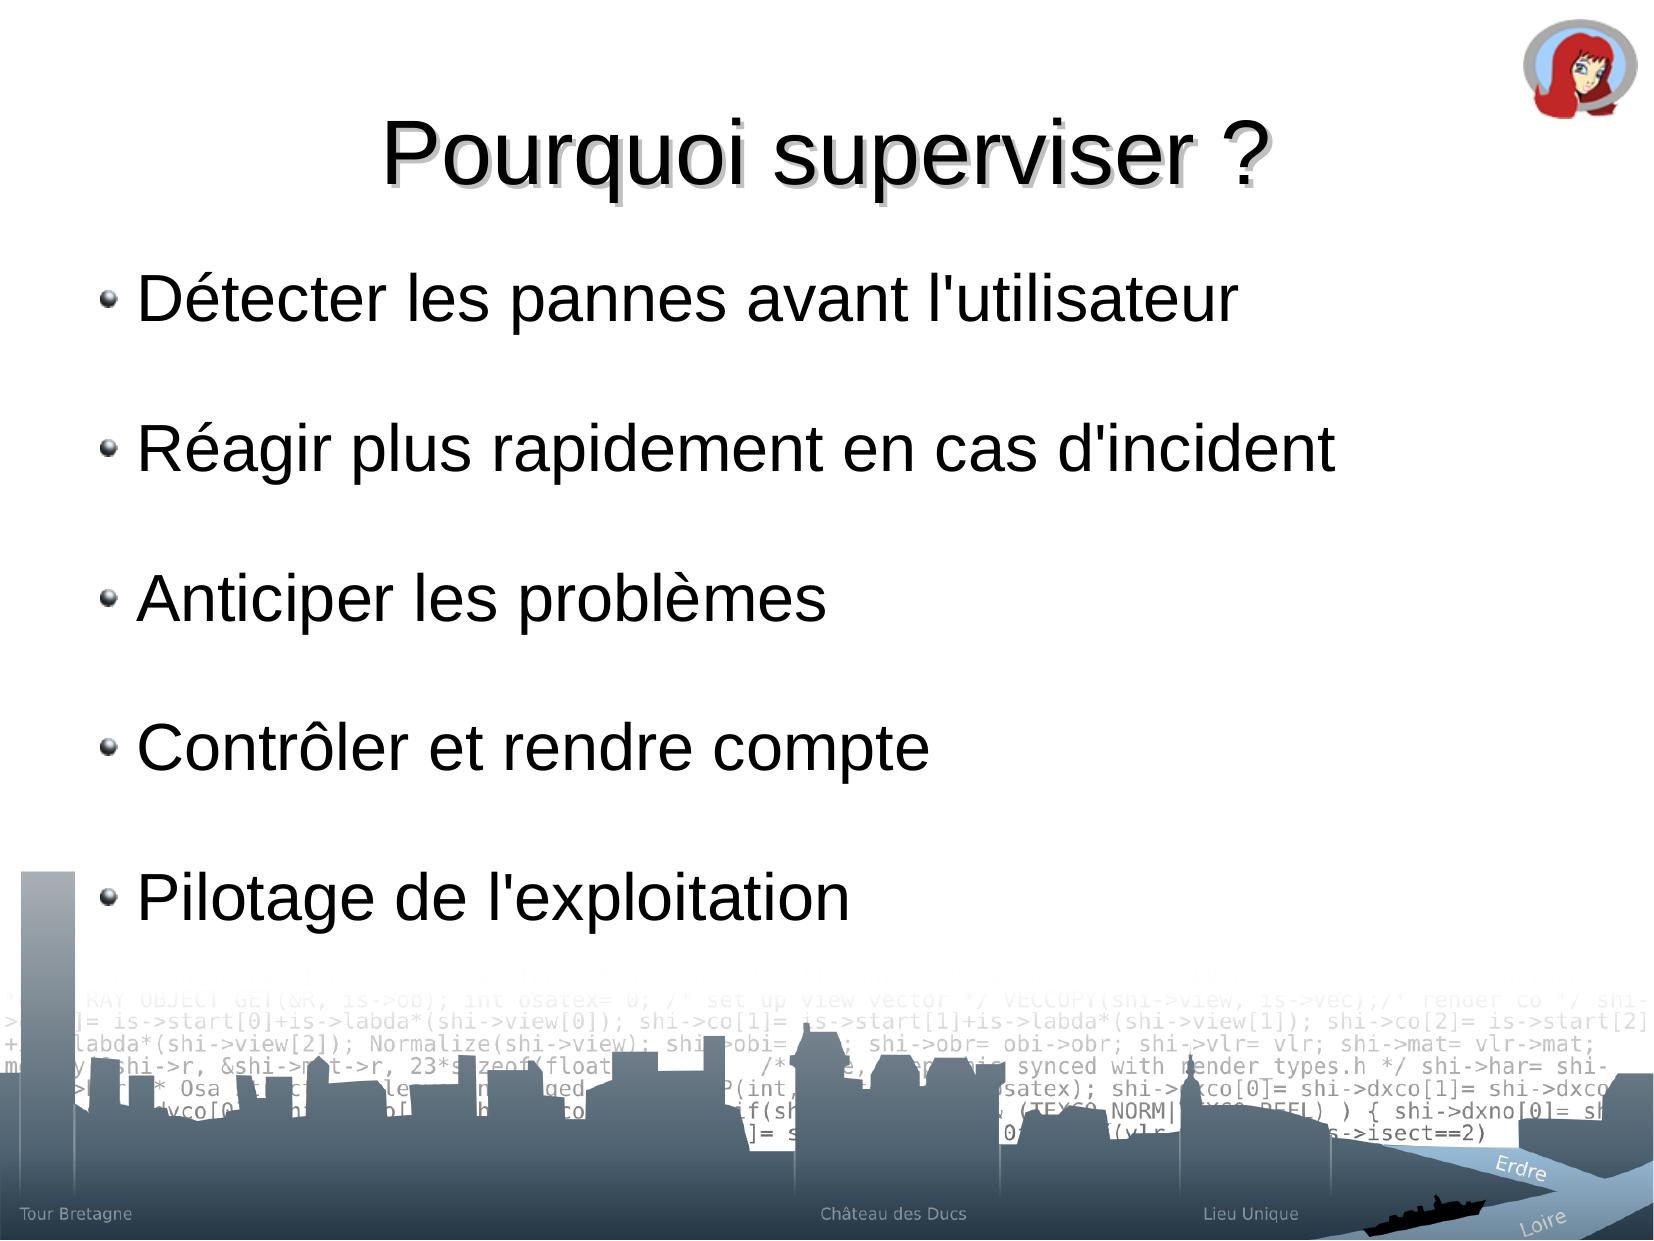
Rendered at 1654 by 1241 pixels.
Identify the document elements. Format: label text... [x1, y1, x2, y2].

picture [0, 804, 1654, 1241]
subtitle Détecter les pannes avant l'utilisateur Réagir plus rapidement en cas d'incident Anticiper les problèmes Contrôler et rendre compte Pilotage de l'exploitation [100, 253, 1589, 942]
picture [1523, 19, 1638, 119]
title Pourquoi superviser ? [82, 56, 1571, 250]
